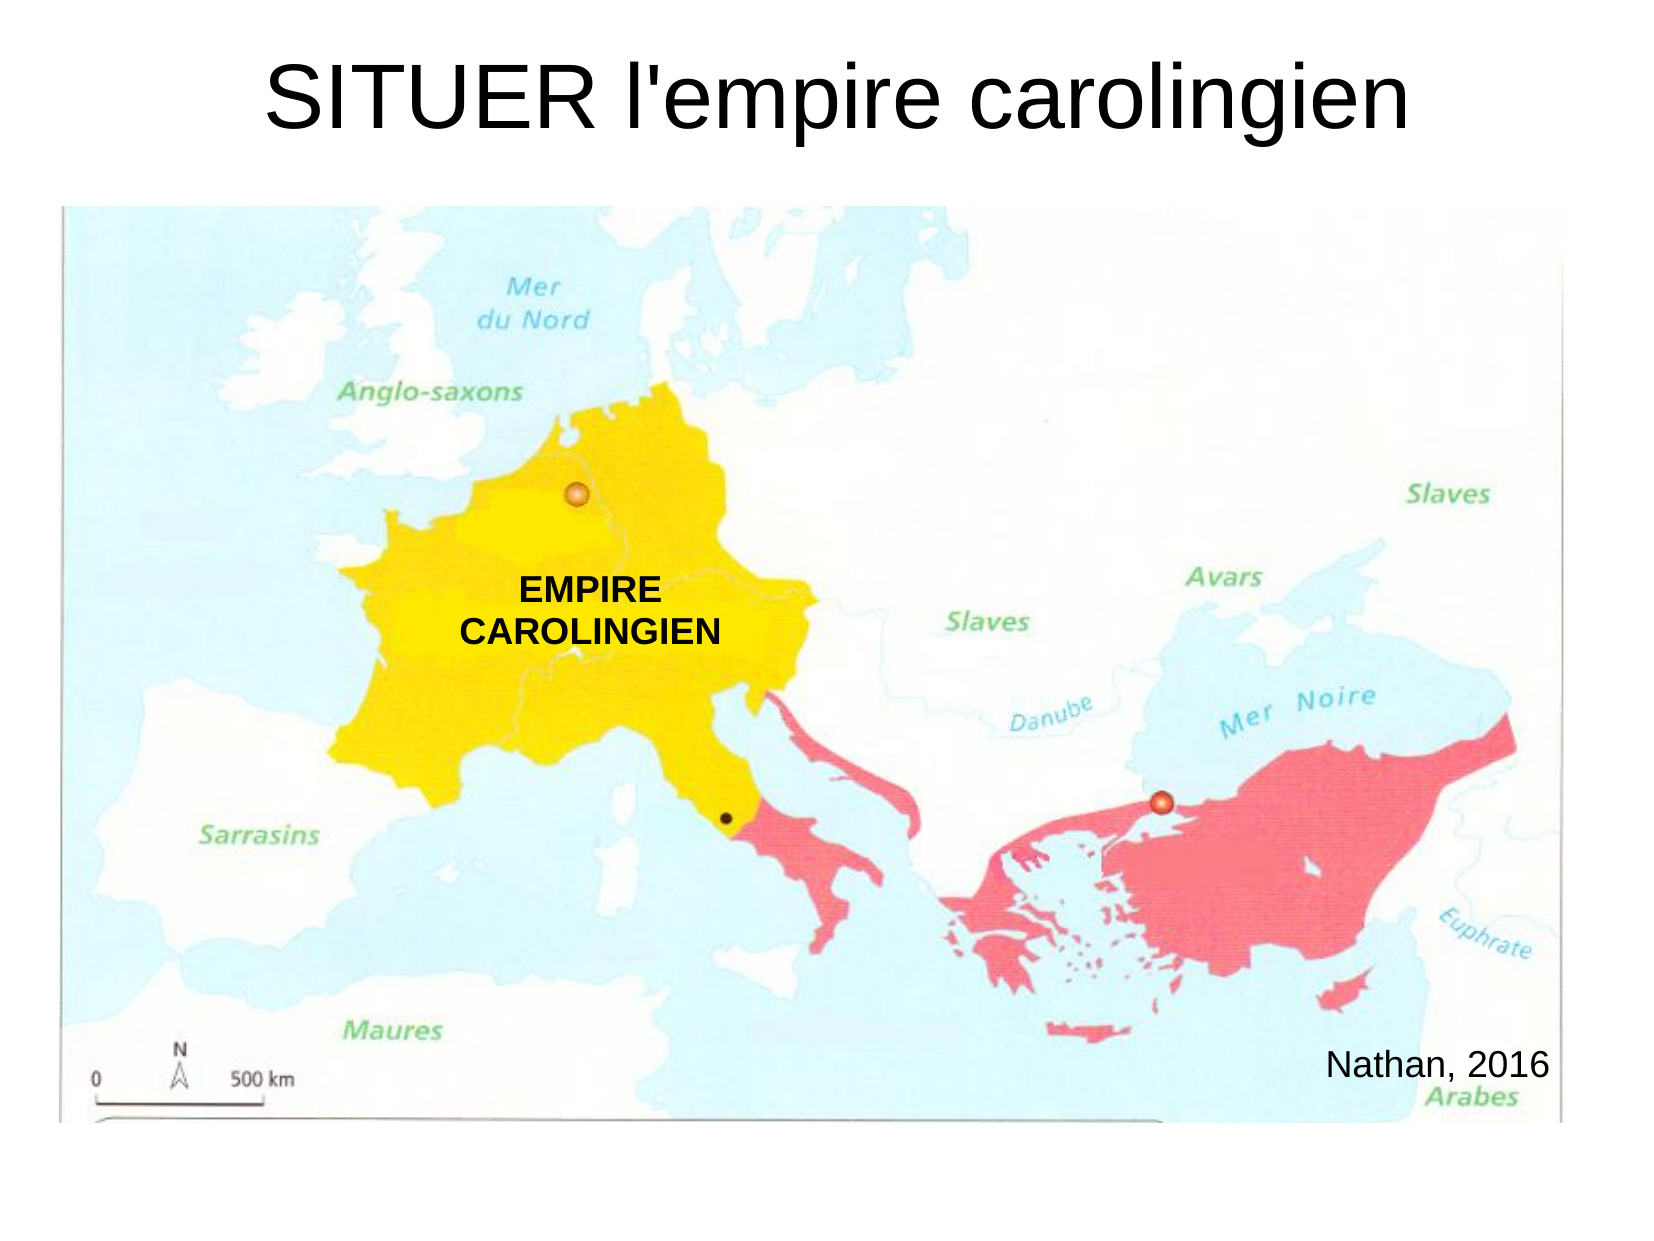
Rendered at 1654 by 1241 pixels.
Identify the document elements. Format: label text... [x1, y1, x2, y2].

title SITUER l'empire carolingien [53, 45, 1625, 148]
text_box Nathan, 2016 [1181, 1035, 1565, 1093]
picture [59, 206, 1564, 1123]
text_box EMPIRE CAROLINGIEN [383, 561, 798, 663]
